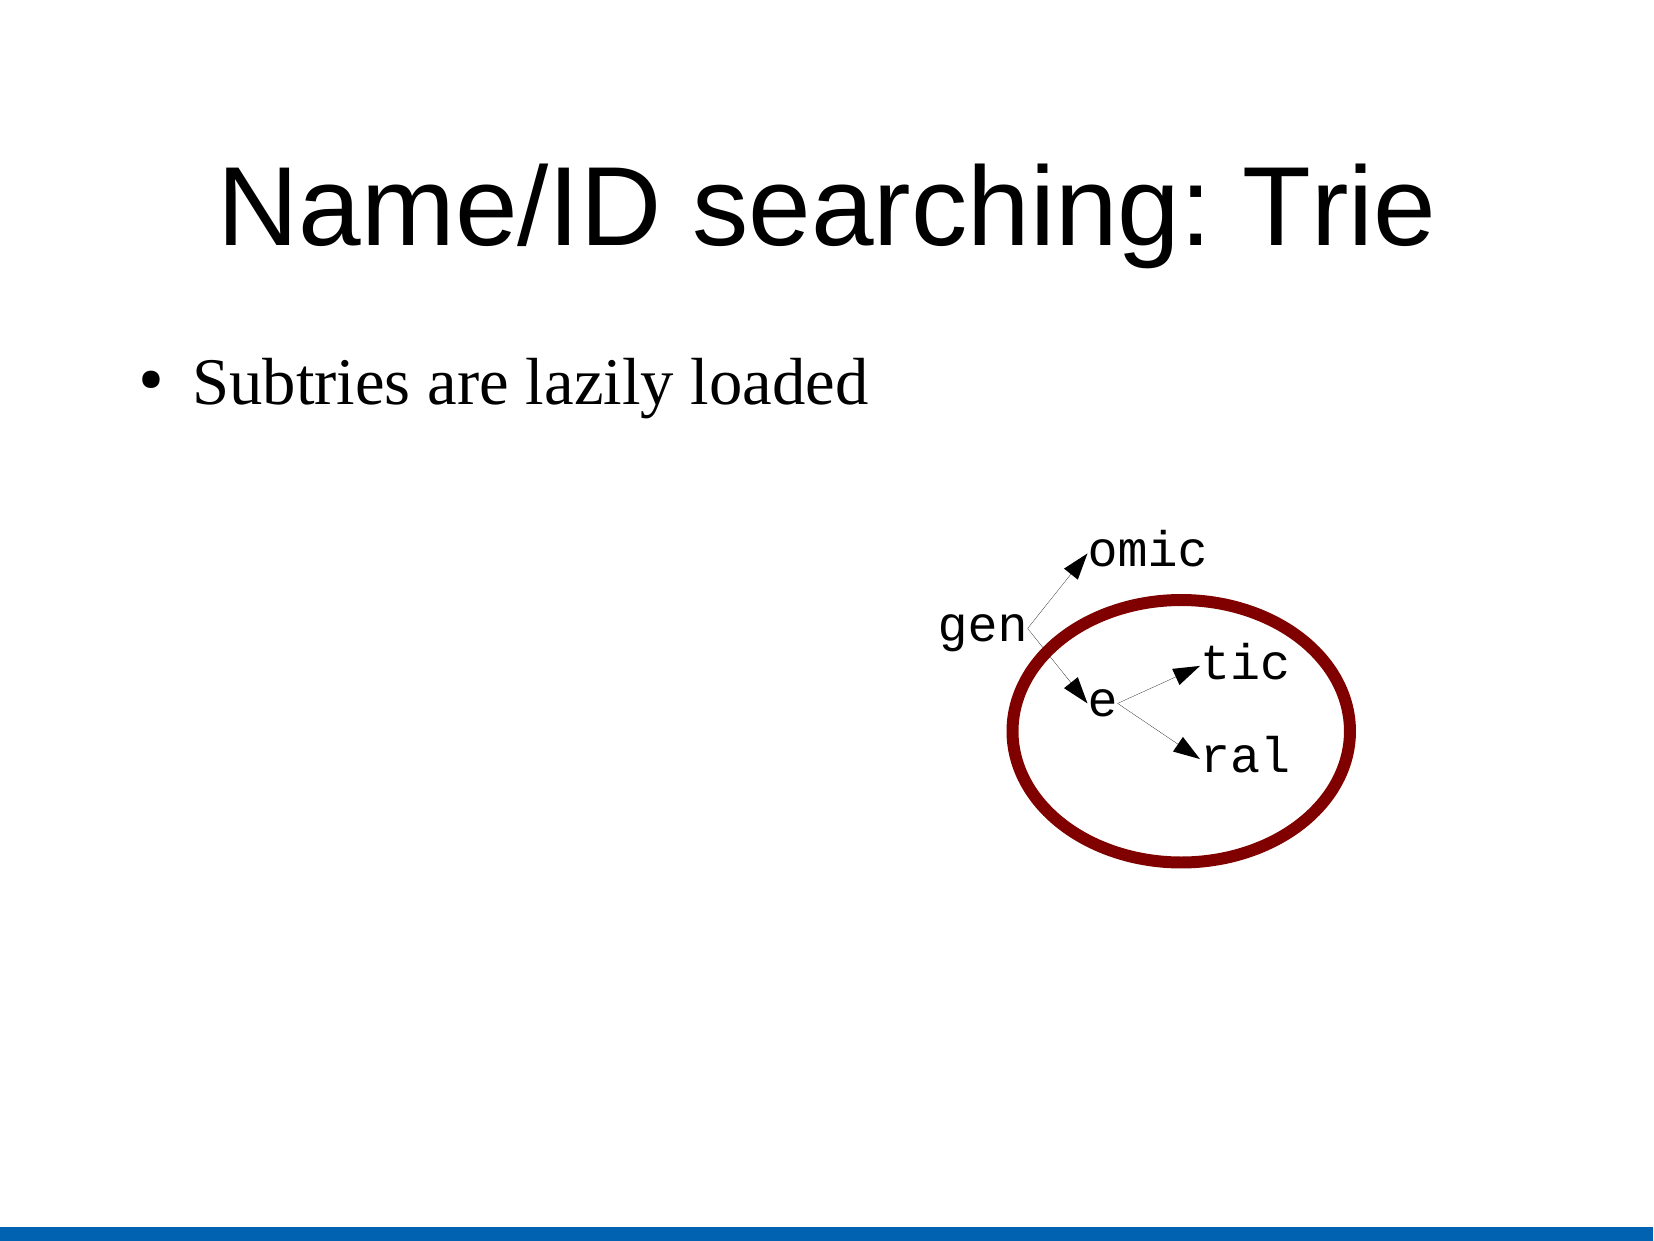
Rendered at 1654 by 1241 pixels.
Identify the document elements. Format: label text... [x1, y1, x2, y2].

text_box omic [1087, 525, 1208, 582]
text_box ral [1200, 730, 1291, 788]
text_box e [1087, 675, 1118, 732]
text_box tic [1200, 637, 1291, 695]
list Subtries are lazily loaded [121, 344, 1533, 1127]
text_box gen [937, 600, 1028, 657]
title Name/ID searching: Trie [121, 102, 1533, 311]
